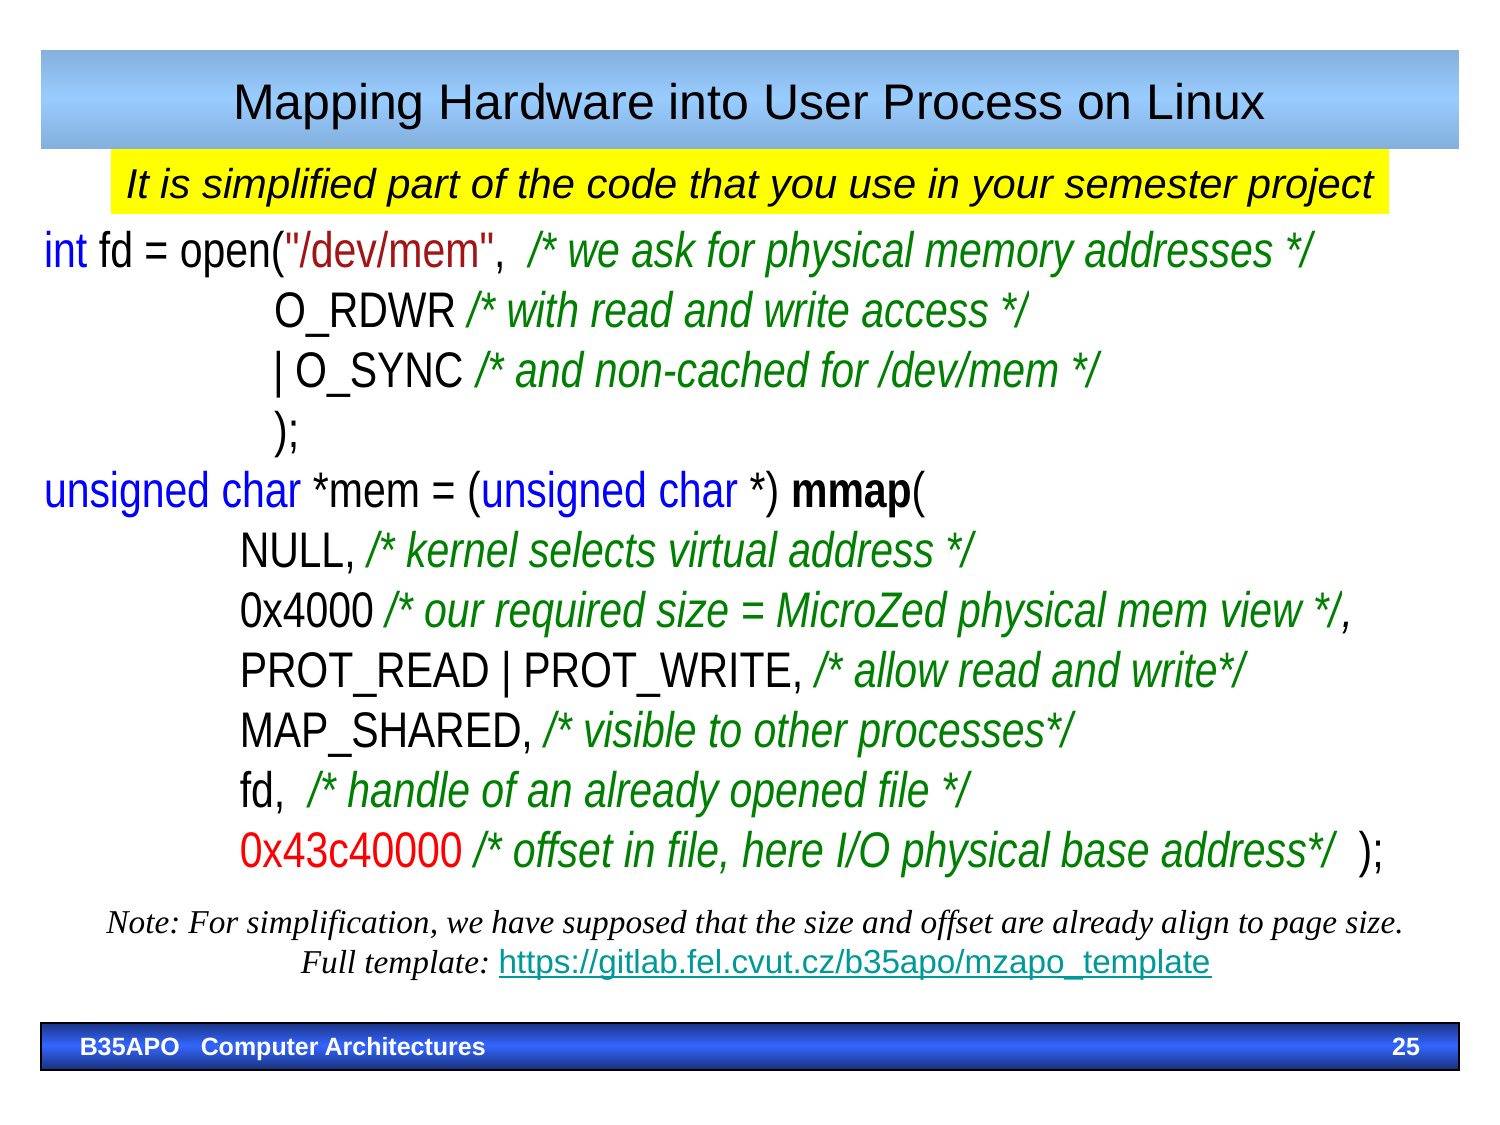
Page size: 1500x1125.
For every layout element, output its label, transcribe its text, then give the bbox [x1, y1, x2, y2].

text_box int fd = open("/dev/mem", /* we ask for physical memory addresses */ O_RDWR /* with read and write access */ | O_SYNC /* and non-cached for /dev/mem */ ); unsigned char *mem = (unsigned char *) mmap( NULL, /* kernel selects virtual address */ 0x4000 /* our required size = MicroZed physical mem view */, PROT_READ | PROT_WRITE, /* allow read and write*/ MAP_SHARED, /* visible to other processes*/ fd, /* handle of an already opened file */ 0x43c40000 /* offset in file, here I/O physical base address*/ ); [29, 210, 1471, 885]
title Mapping Hardware into User Process on Linux [41, 50, 1459, 149]
text_box It is simplified part of the code that you use in your semester project [110, 149, 1389, 214]
slide_number <number> [1340, 1023, 1436, 1069]
text_box Note: For simplification, we have supposed that the size and offset are already align to page size. Full template: https://gitlab.fel.cvut.cz/b35apo/mzapo_template [91, 893, 1421, 988]
footer B35APO Computer Architectures [64, 1023, 1424, 1071]
